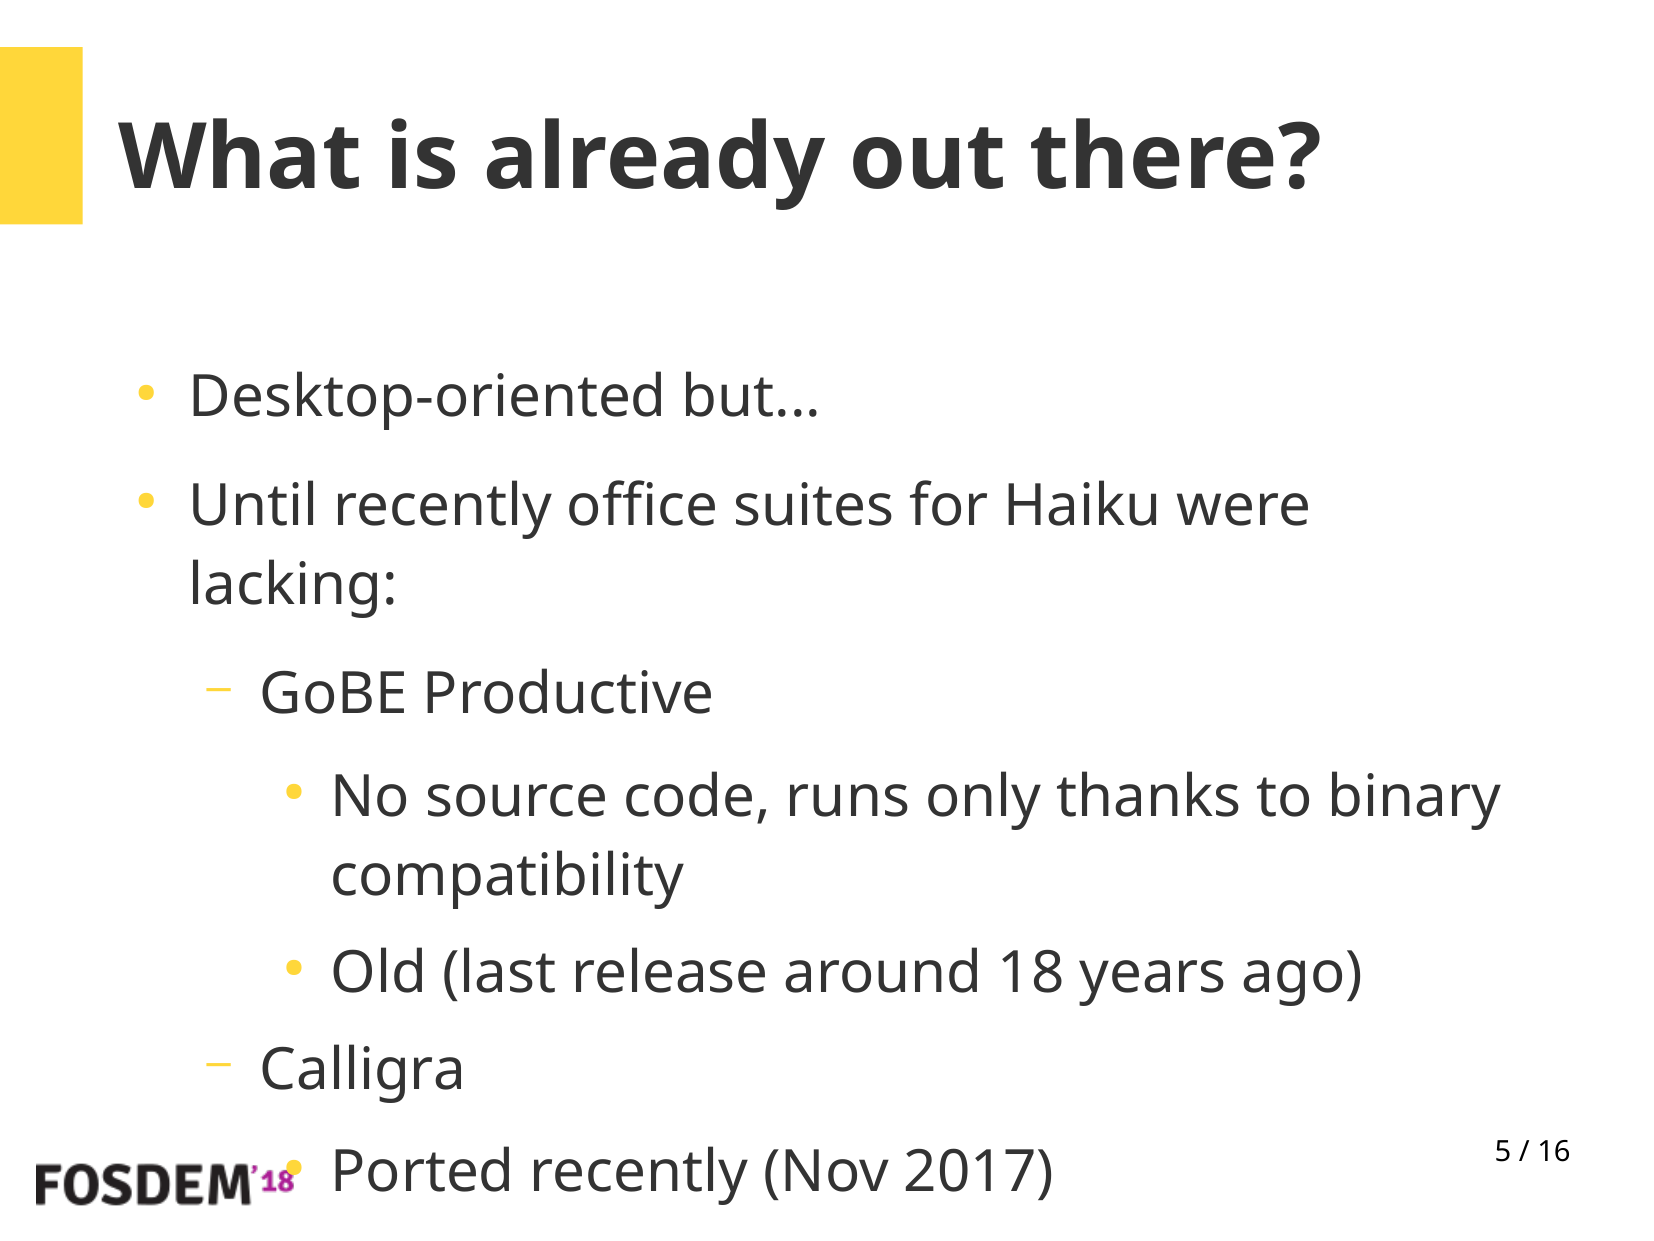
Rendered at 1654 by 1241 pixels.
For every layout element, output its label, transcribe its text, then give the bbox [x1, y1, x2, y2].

list Desktop-oriented but... Until recently office suites for Haiku were lacking: GoBE Productive No source code, runs only thanks to binary compatibility Old (last release around 18 years ago) Calligra Ported recently (Nov 2017) Good enough for most use cases [118, 354, 1536, 1074]
picture [36, 1145, 308, 1223]
title What is already out there? [118, 49, 1571, 257]
